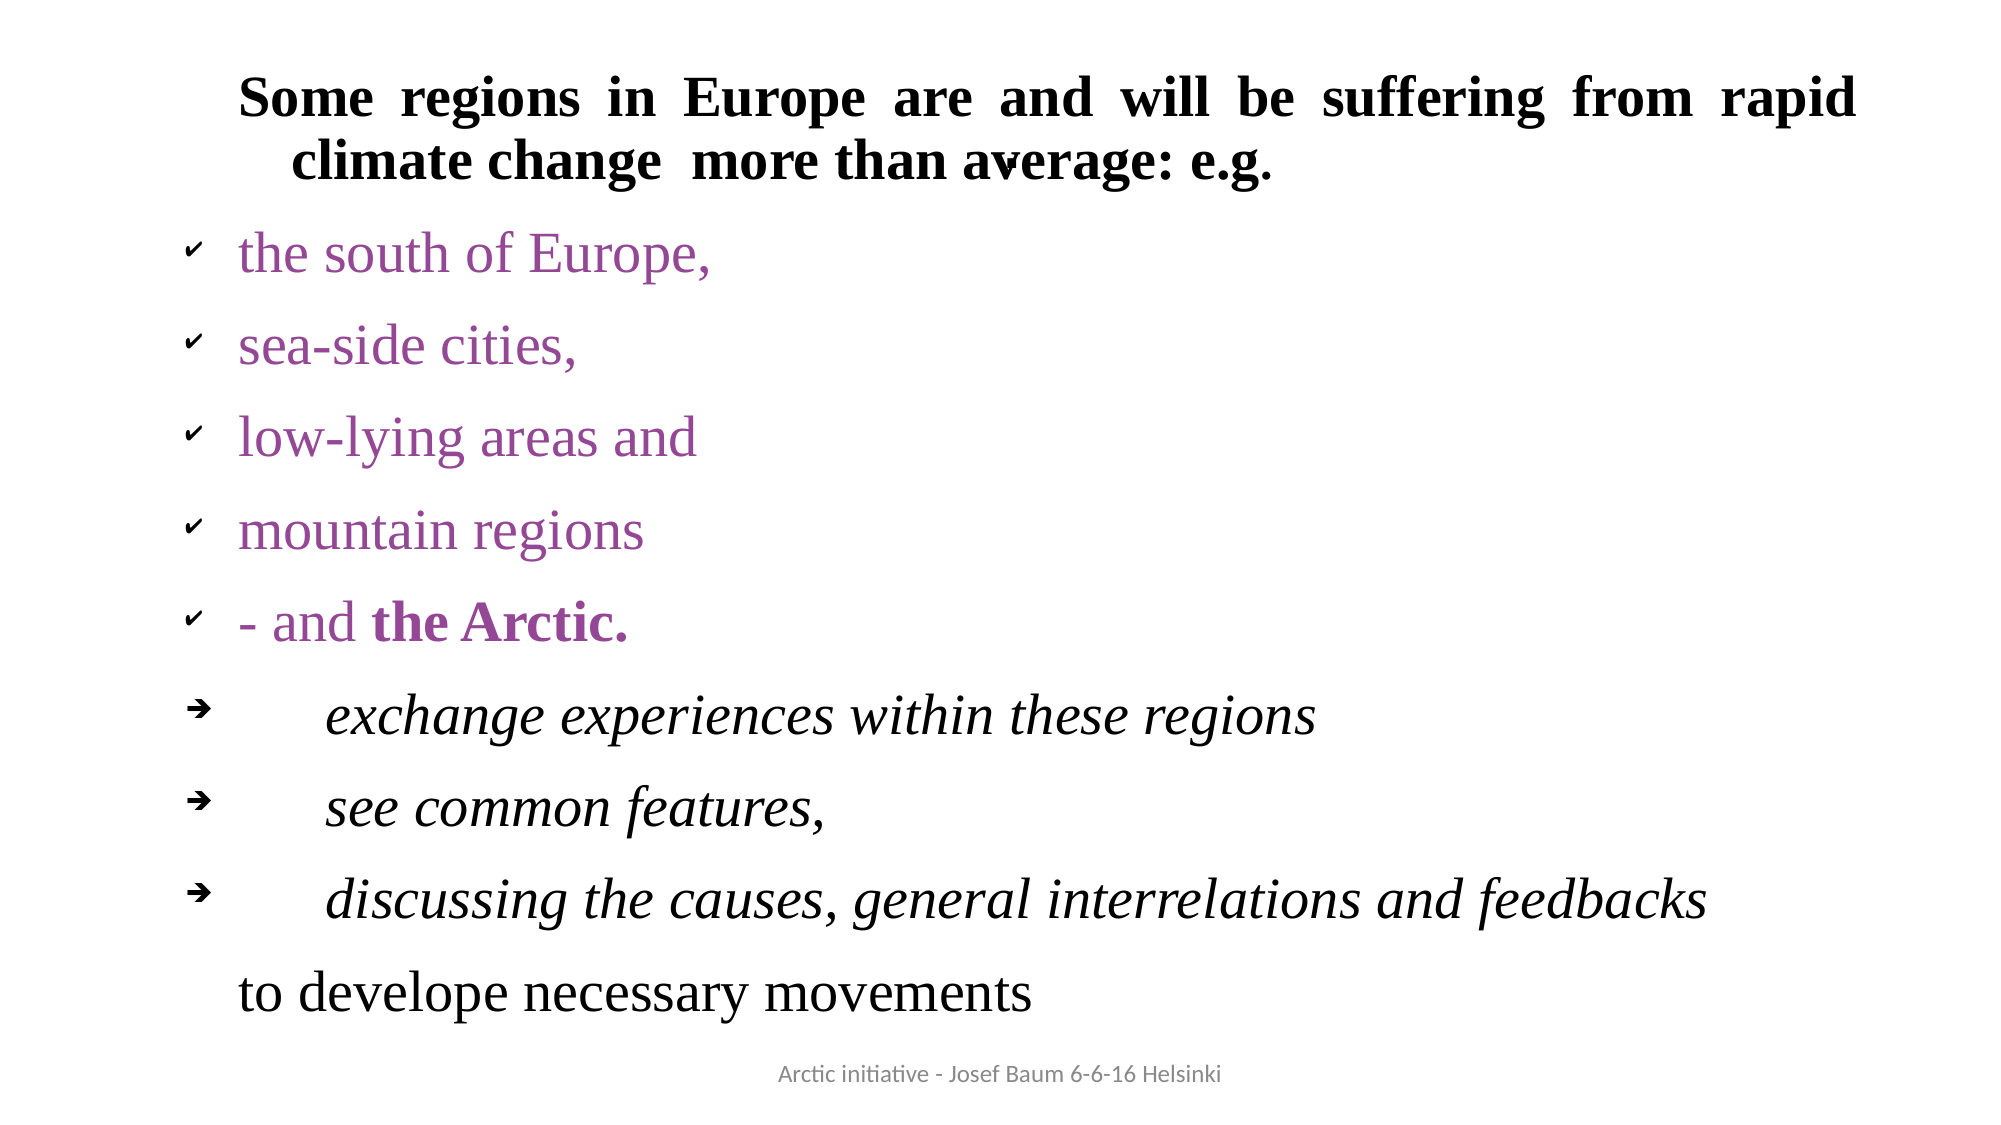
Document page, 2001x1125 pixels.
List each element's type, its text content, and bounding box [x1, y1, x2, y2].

text_box Arctic initiative - Josef Baum 6-6-16 Helsinki [662, 1042, 1338, 1103]
title . [112, 51, 1913, 225]
list Some regions in Europe are and will be suffering from rapid climate change more than average: e.g. the south of Europe, sea-side cities, low-lying areas and mountain regions - and the Arctic. exchange experiences within these regions see common features, discussing the causes, general interrelations and feedbacks to develope necessary movements [150, 66, 1876, 1051]
